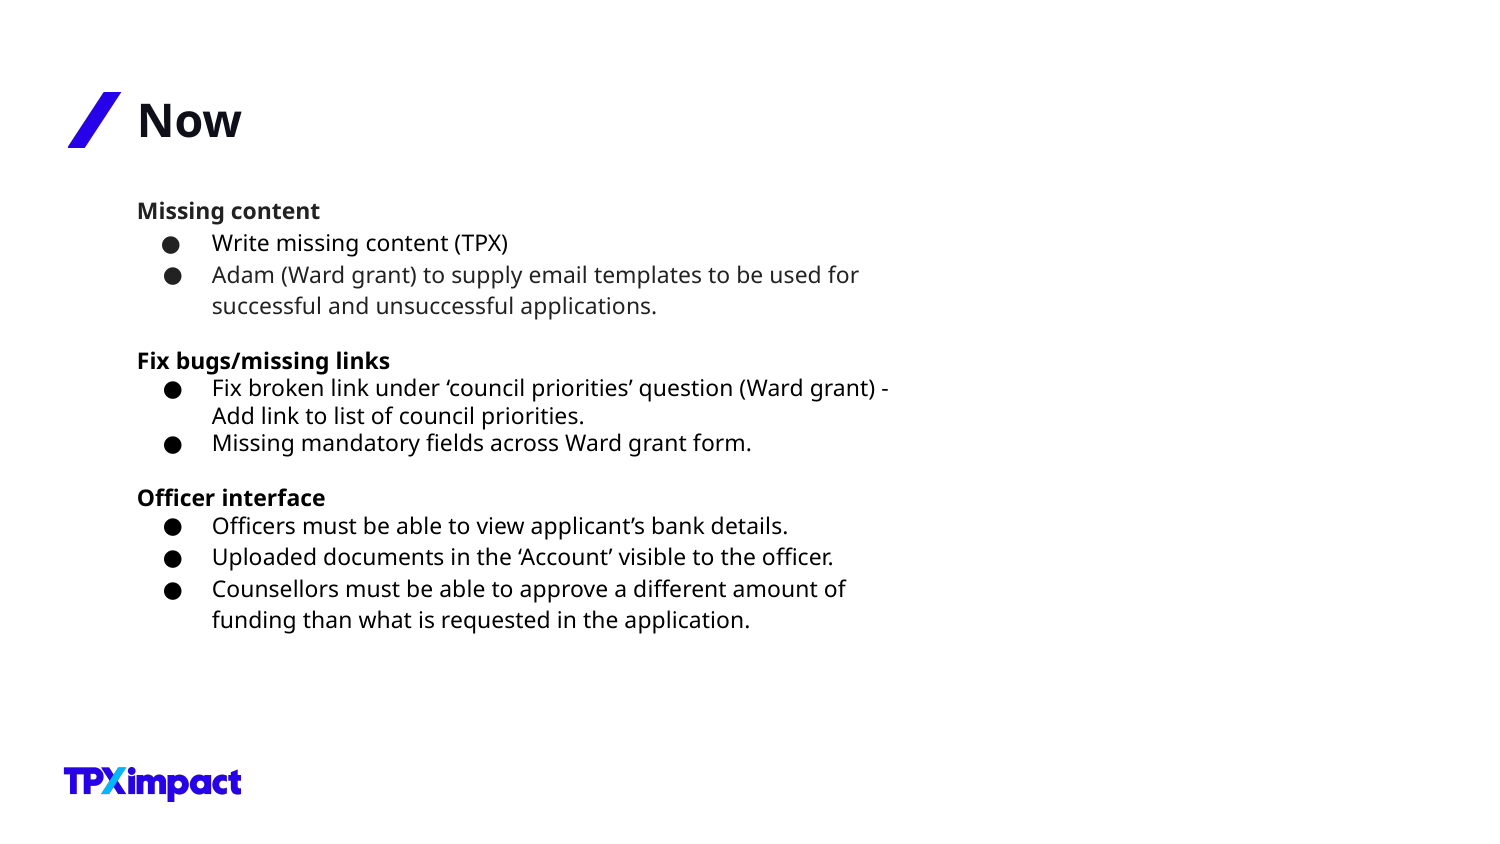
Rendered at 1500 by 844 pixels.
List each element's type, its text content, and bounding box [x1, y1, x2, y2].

picture [67, 92, 121, 148]
title Now [121, 72, 418, 167]
picture [63, 767, 121, 802]
text_box Missing content Write missing content (TPX) Adam (Ward grant) to supply email templates to be used for successful and unsuccessful applications. Fix bugs/missing links Fix broken link under ‘council priorities’ question (Ward grant) - Add link to list of council priorities. Missing mandatory fields across Ward grant form. Officer interface Officers must be able to view applicant’s bank details. Uploaded documents in the ‘Account’ visible to the officer. Counsellors must be able to approve a different amount of funding than what is requested in the application. [121, 177, 911, 844]
